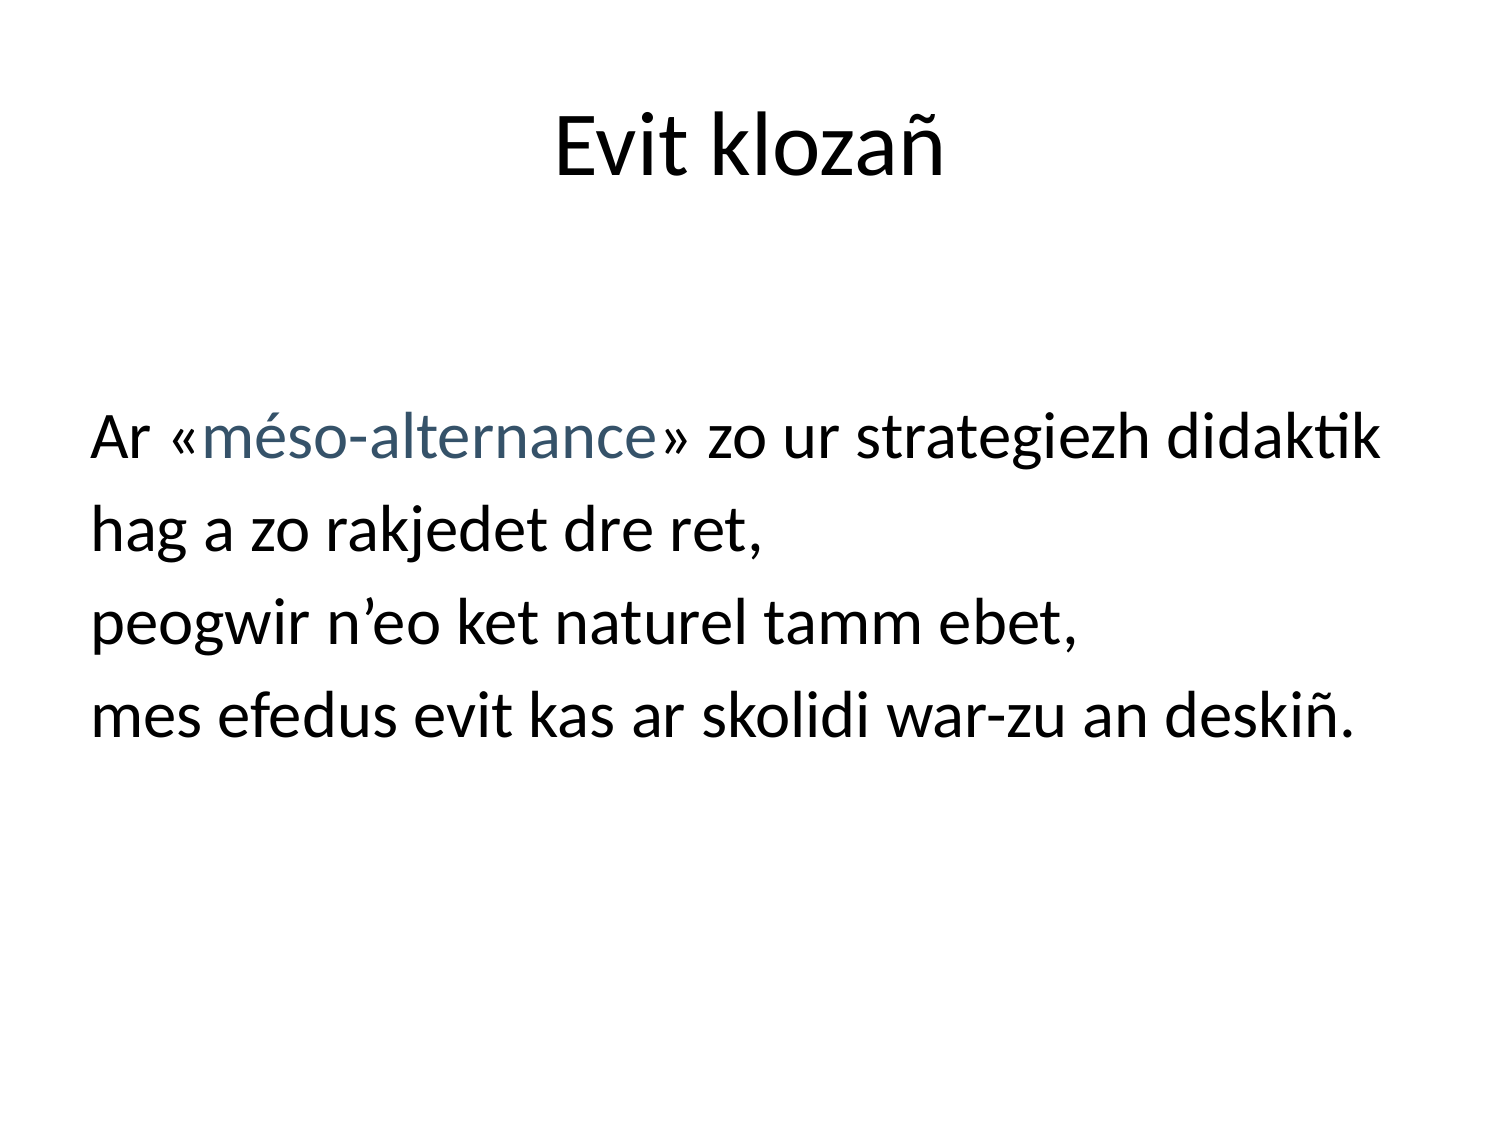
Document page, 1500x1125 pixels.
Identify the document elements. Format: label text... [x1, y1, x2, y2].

title Evit klozañ [75, 45, 1425, 233]
list Ar «méso-alternance» zo ur strategiezh didaktik hag a zo rakjedet dre ret, peogwir n’eo ket naturel tamm ebet, mes efedus evit kas ar skolidi war-zu an deskiñ. [75, 383, 1425, 801]
